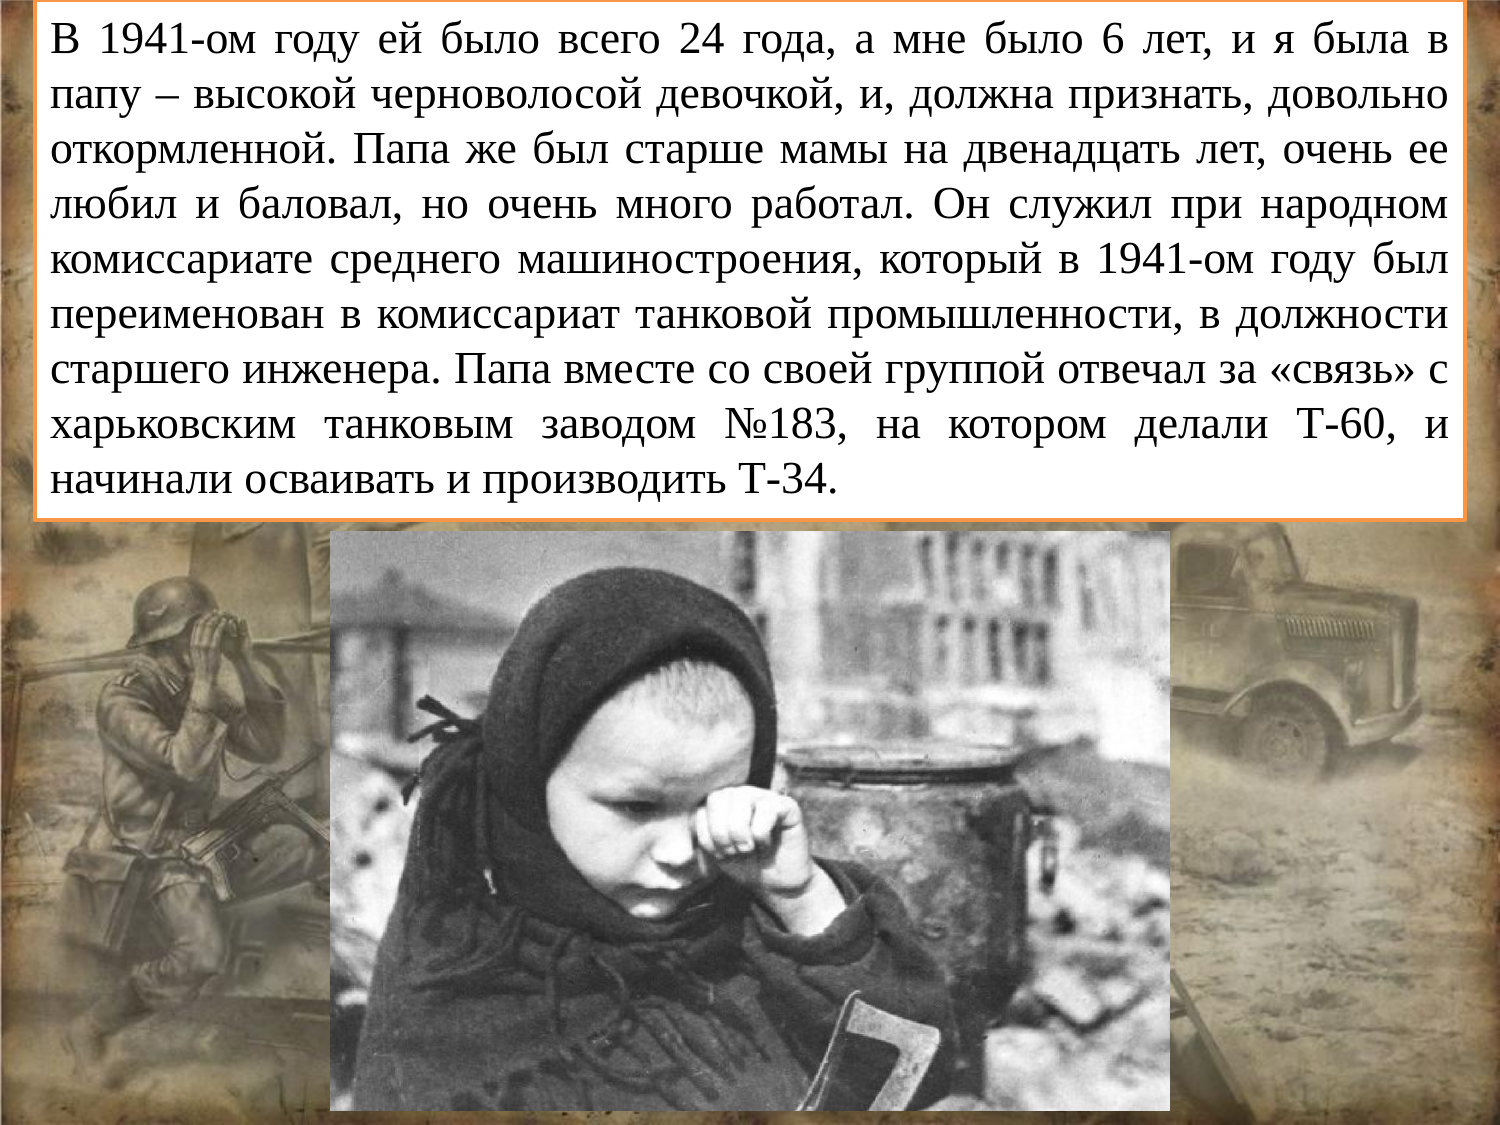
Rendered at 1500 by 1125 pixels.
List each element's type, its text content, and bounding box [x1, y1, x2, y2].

picture [0, 0, 1500, 1125]
list В 1941-ом году ей было всего 24 года, а мне было 6 лет, и я была в папу – высокой черноволосой девочкой, и, должна признать, довольно откормленной. Папа же был старше мамы на двенадцать лет, очень ее любил и баловал, но очень много работал. Он служил при народном комиссариате среднего машиностроения, который в 1941-ом году был переименован в комиссариат танковой промышленности, в должности старшего инженера. Папа вместе со своей группой отвечал за «связь» с харьковским танковым заводом №183, на котором делали Т-60, и начинали осваивать и производить Т-34. [35, 0, 1465, 520]
